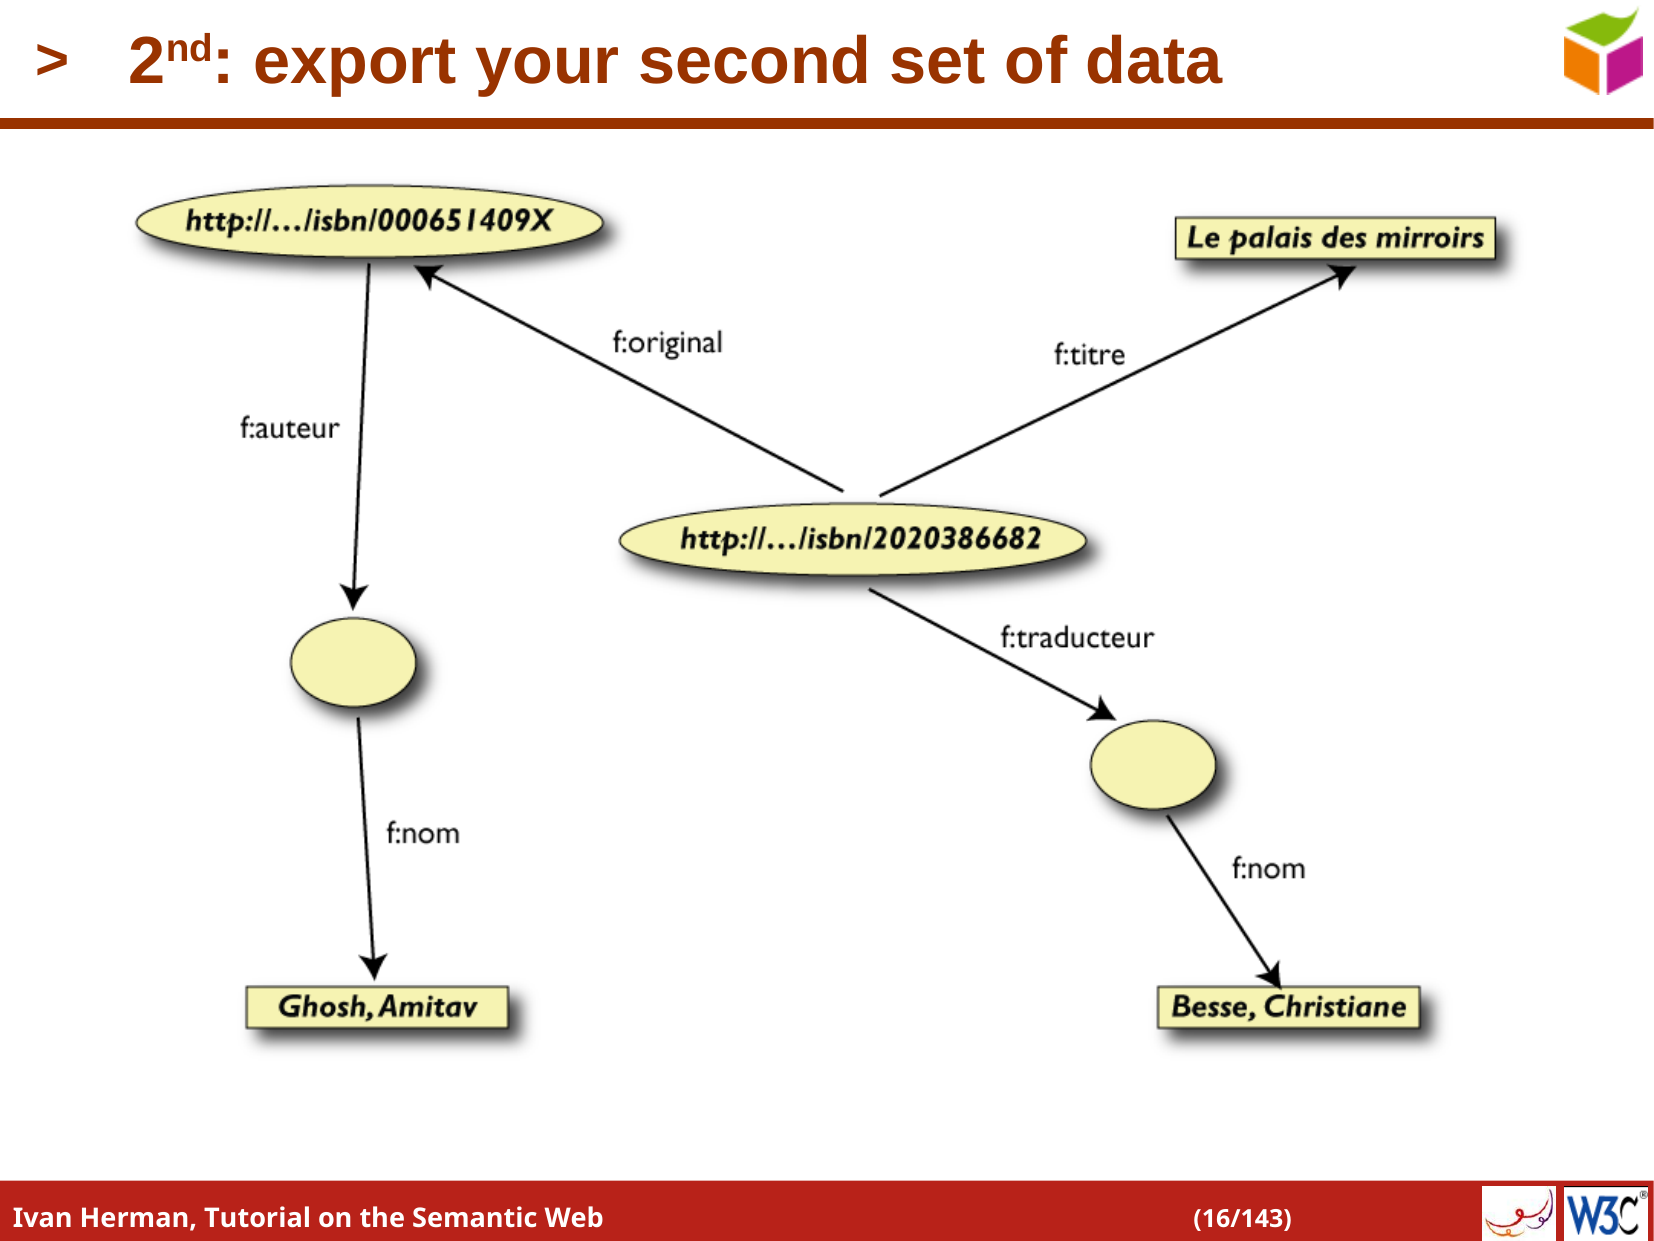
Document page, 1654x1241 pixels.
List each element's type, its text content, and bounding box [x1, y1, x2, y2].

title 2nd: export your second set of data [93, 0, 1493, 119]
picture [1564, 5, 1643, 95]
picture [1564, 1186, 1648, 1241]
picture [1482, 1186, 1556, 1241]
picture [123, 172, 1530, 1065]
